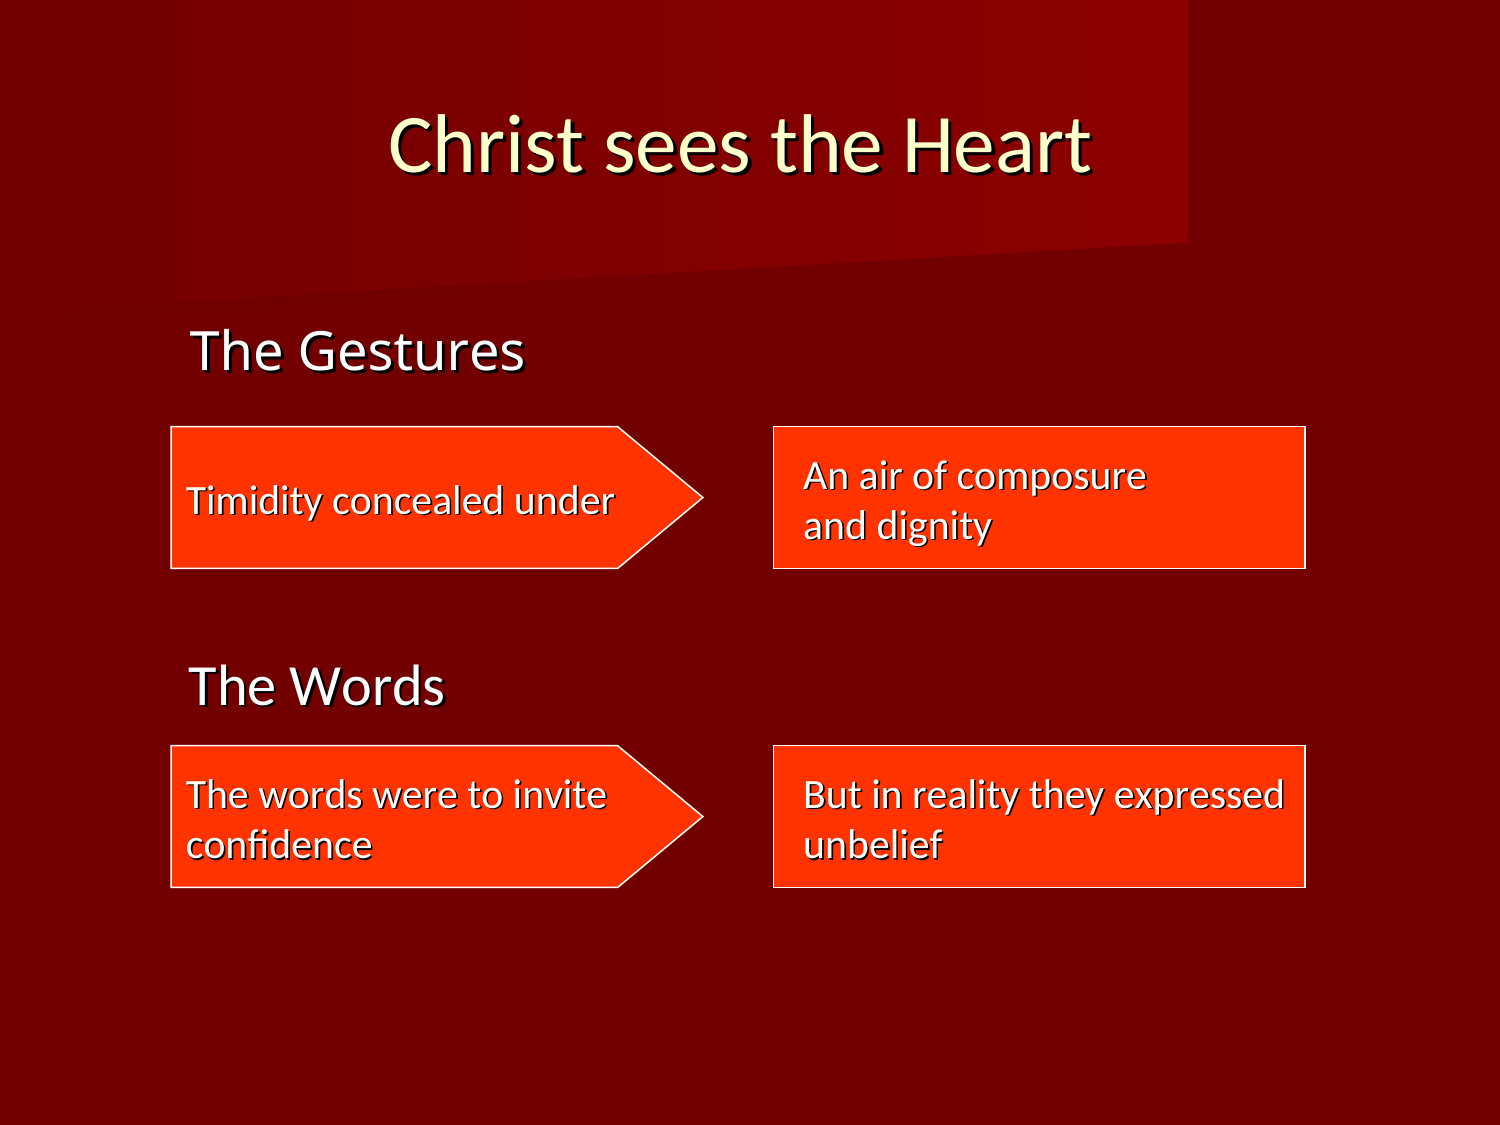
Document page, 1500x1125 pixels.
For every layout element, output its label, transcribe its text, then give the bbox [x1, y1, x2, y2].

text_box The words were to invite confidence [171, 745, 703, 888]
text_box Timidity concealed under [171, 426, 703, 569]
text_box An air of composure and dignity [773, 426, 1306, 569]
title Christ sees the Heart [0, 45, 1500, 233]
text_box The Gestures [174, 308, 591, 389]
text_box The Words [173, 639, 529, 725]
text_box But in reality they expressed unbelief [773, 745, 1306, 888]
